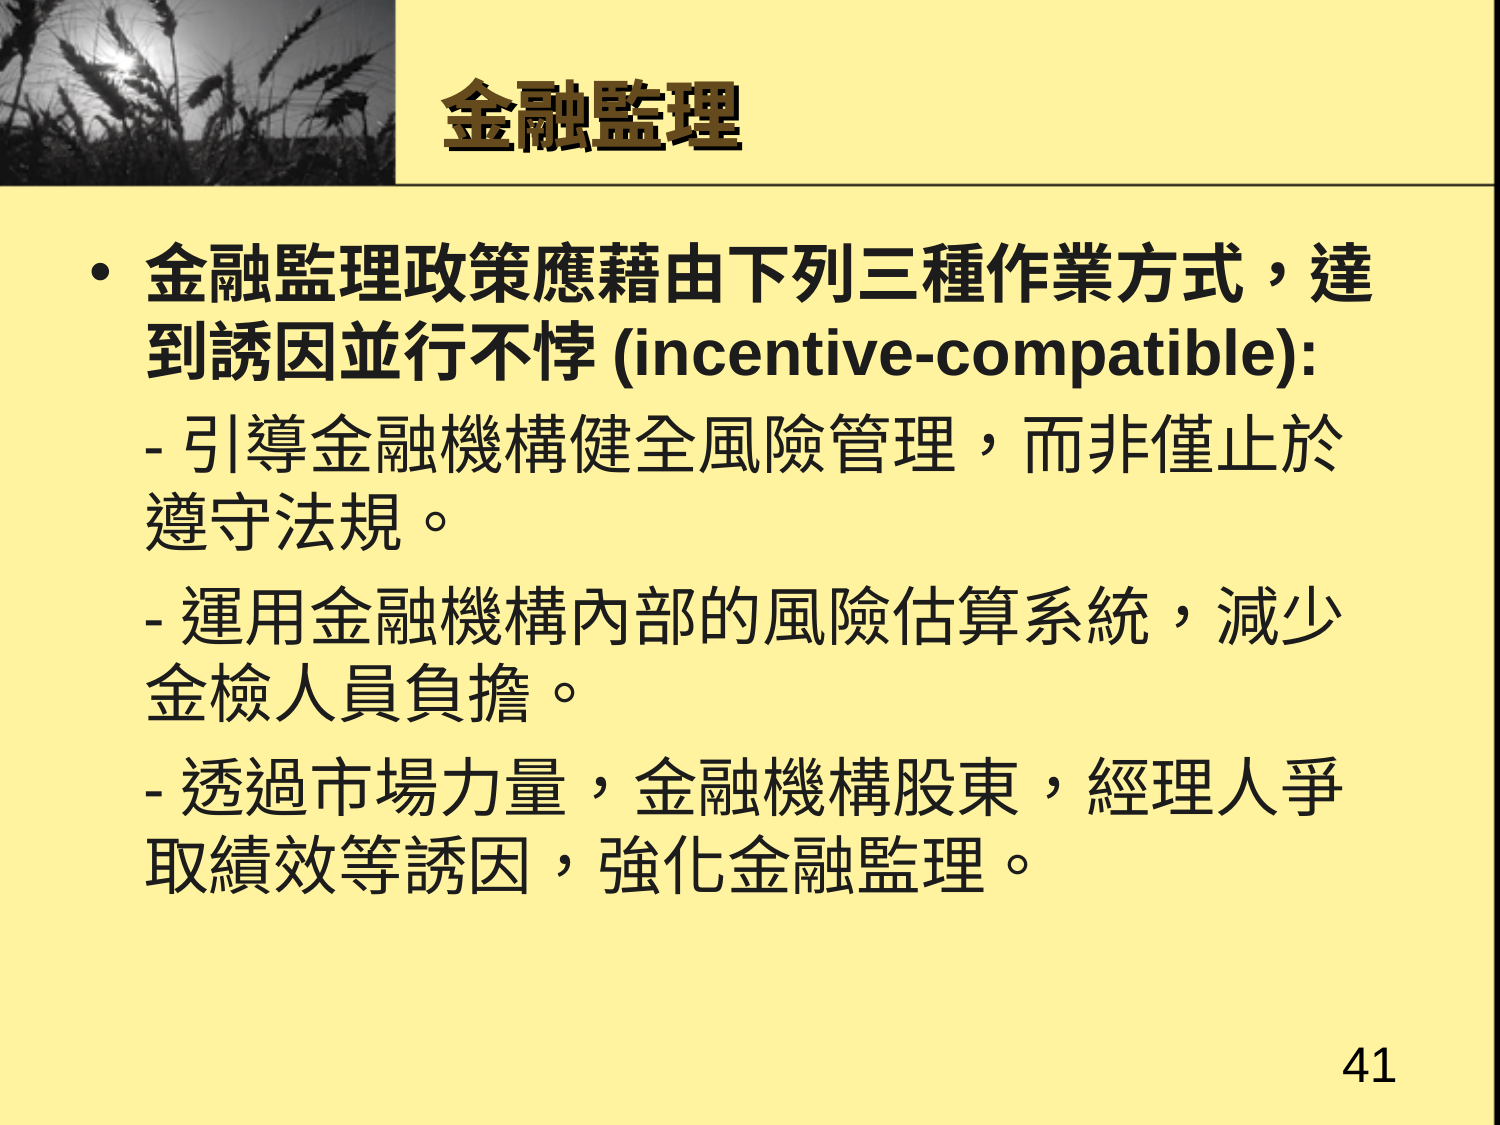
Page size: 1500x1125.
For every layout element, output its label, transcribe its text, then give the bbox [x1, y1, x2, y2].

title 金融監理 [424, 14, 1413, 211]
list 金融監理政策應藉由下列三種作業方式，達到誘因並行不悖(incentive-compatible): -引導金融機構健全風險管理，而非僅止於遵守法規。 -運用金融機構內部的風險估算系統，減少金檢人員負擔。 -透過市場力量，金融機構股東，經理人爭取績效等誘因，強化金融監理。 [75, 224, 1413, 976]
picture [0, 0, 1500, 1125]
